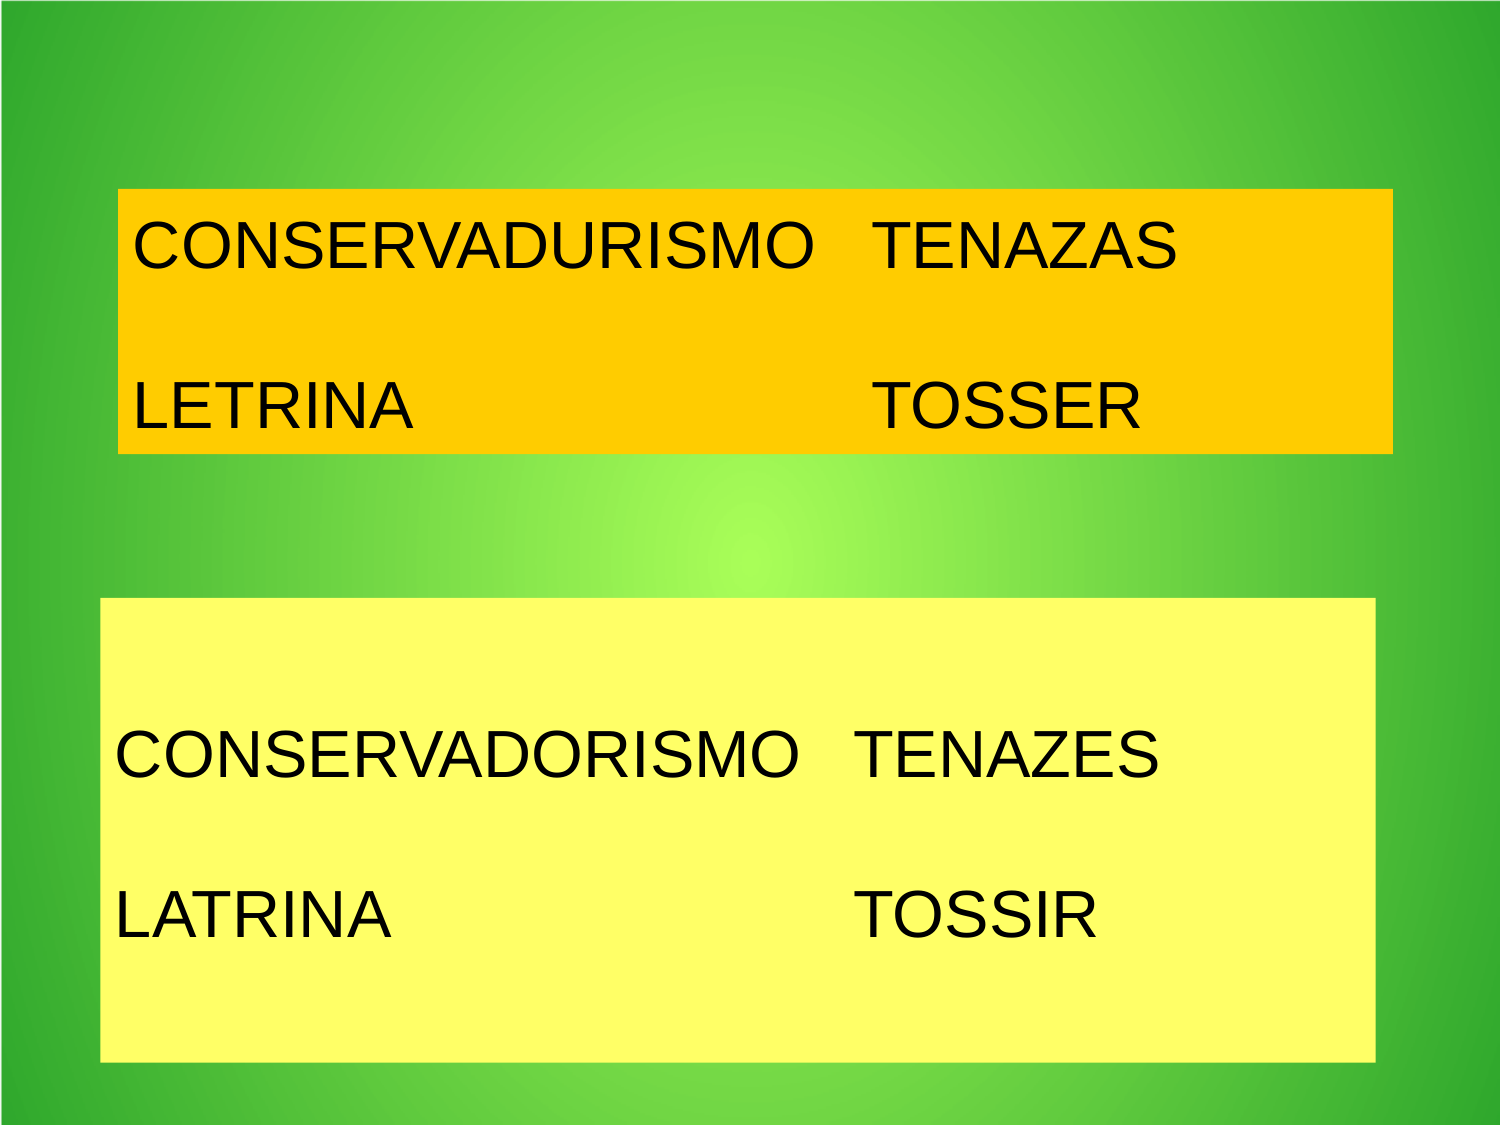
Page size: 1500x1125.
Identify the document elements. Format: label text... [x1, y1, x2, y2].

text_box CONSERVADORISMO TENAZES LATRINA TOSSIR [100, 597, 1376, 1063]
picture [0, 0, 1500, 1125]
text_box CONSERVADURISMO TENAZAS LETRINA TOSSER [118, 188, 1393, 455]
